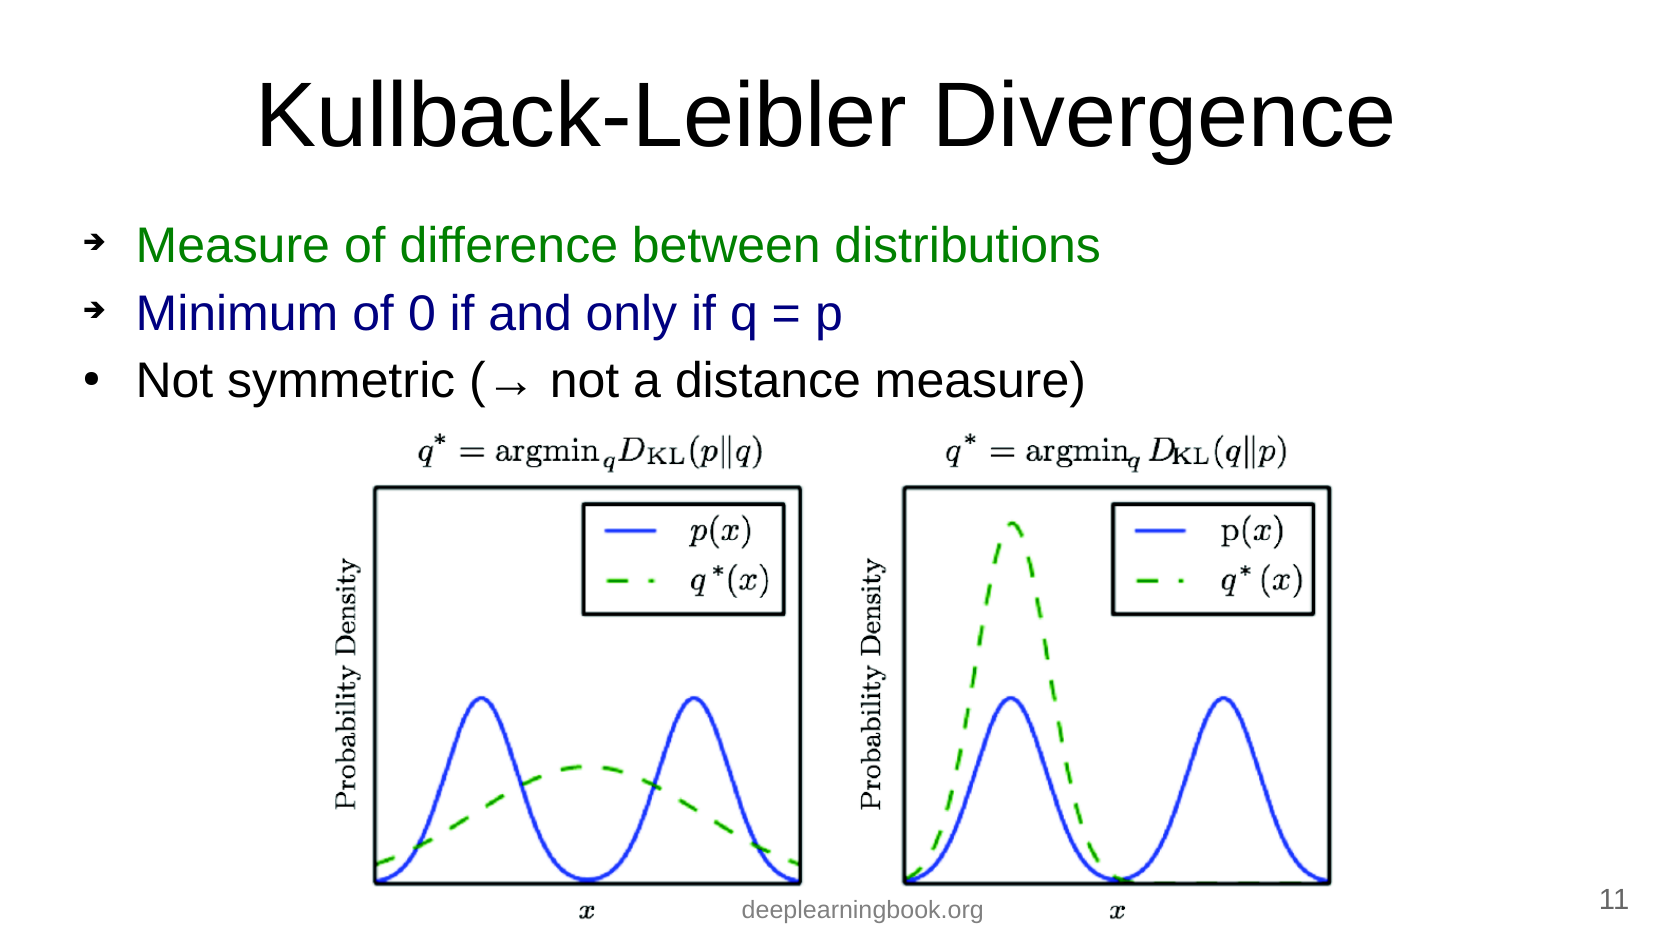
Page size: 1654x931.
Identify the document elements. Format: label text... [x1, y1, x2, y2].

title Kullback-Leibler Divergence [82, 37, 1571, 193]
text_box deeplearningbook.org [726, 888, 1133, 931]
picture [311, 424, 1351, 930]
list Measure of difference between distributions Minimum of 0 if and only if q = p Not symmetric (→ not a distance measure) [82, 217, 1571, 758]
